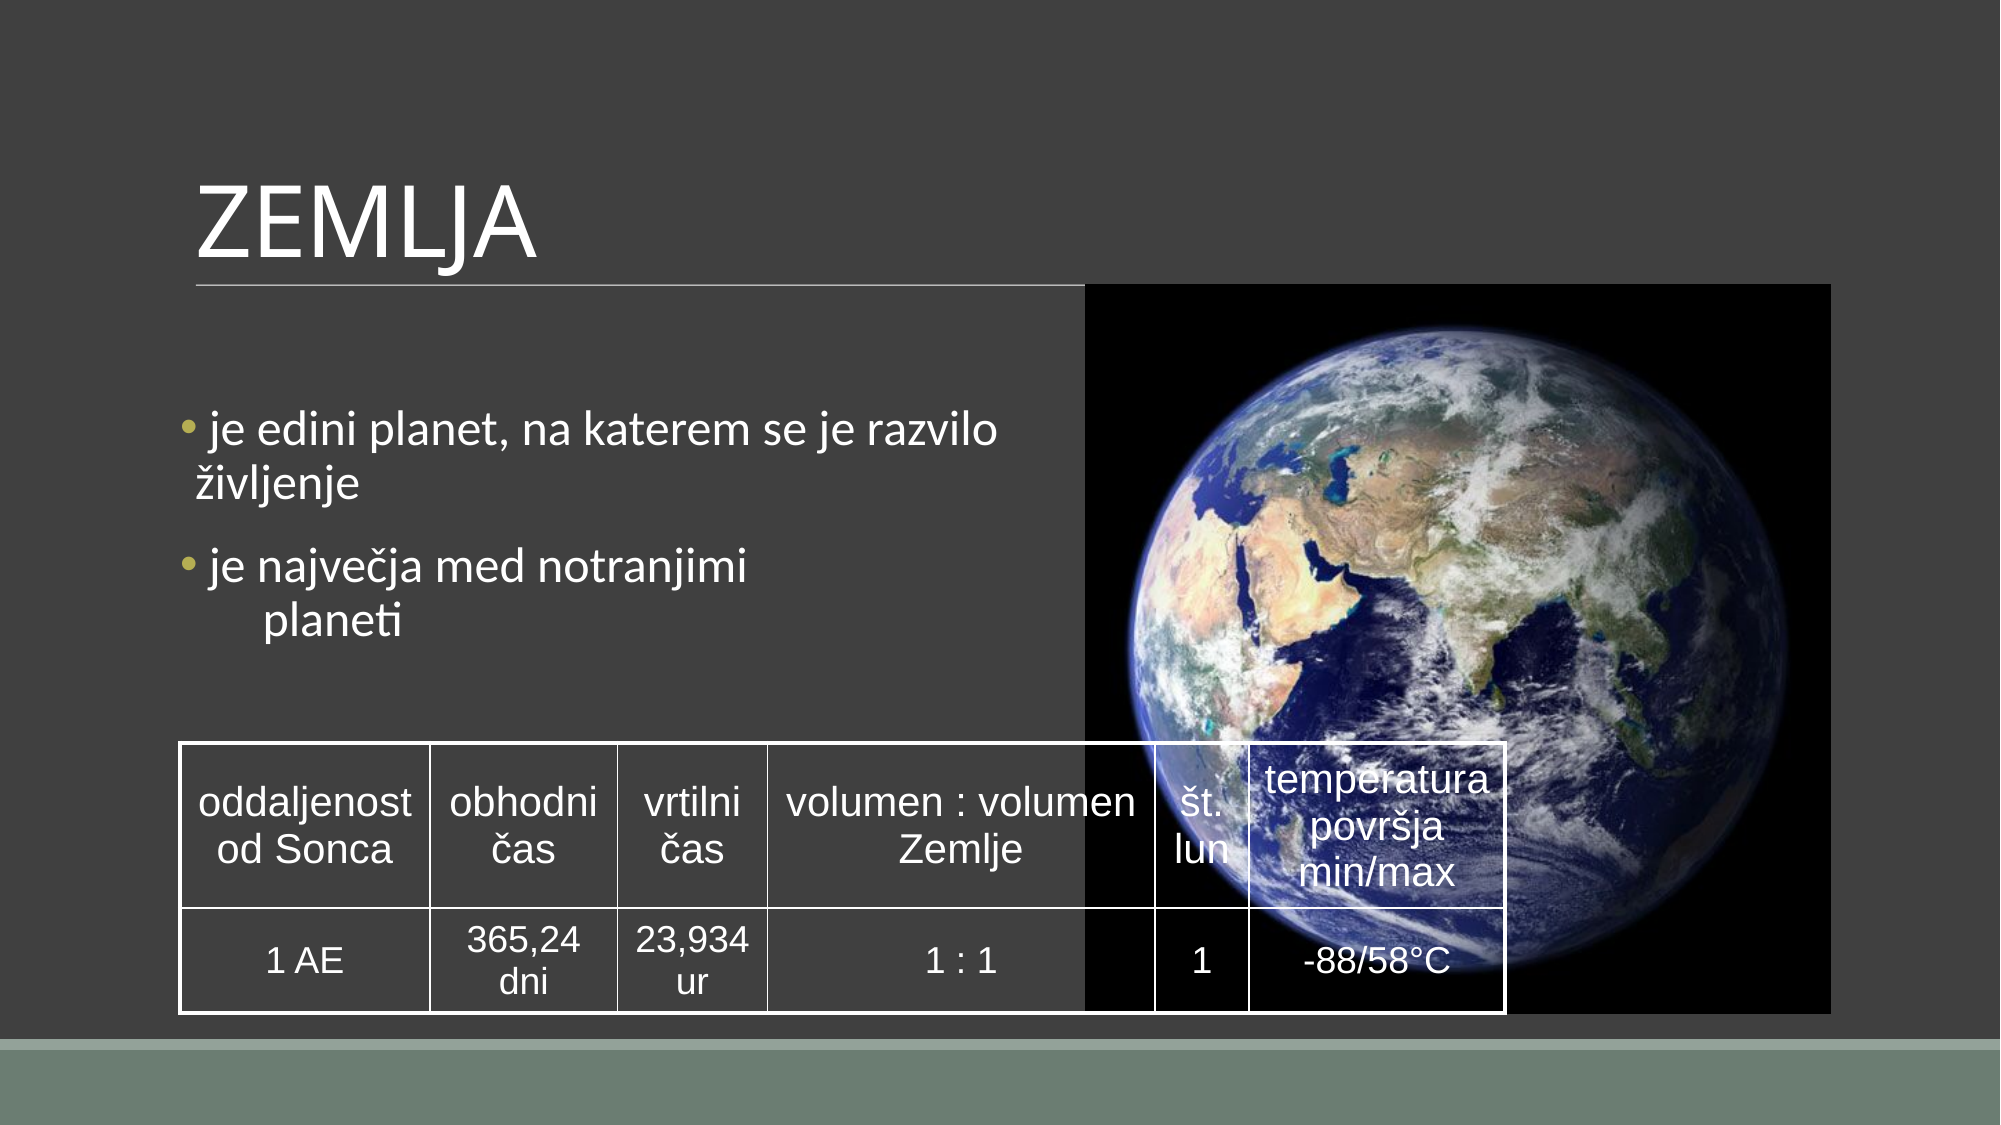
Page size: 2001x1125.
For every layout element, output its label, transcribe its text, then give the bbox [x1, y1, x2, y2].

table_header volumen : volumen Zemlje [768, 745, 1154, 907]
table_header št. lun [1156, 745, 1248, 907]
text_box [1086, 285, 1830, 1014]
table_cell 1 [1156, 909, 1248, 1011]
table_cell 1 : 1 [768, 909, 1154, 1011]
table_header obhodni čas [431, 745, 617, 907]
title ZEMLJA [180, 47, 1830, 285]
list je edini planet, na katerem se je razvilo življenje je največja med notranjimi planeti [180, 394, 1050, 679]
table_cell -88/58°C [1250, 909, 1503, 1011]
table_header temperatura površja min/max [1250, 745, 1503, 907]
table_cell 23,934 ur [618, 909, 767, 1011]
table_cell 365,24 dni [431, 909, 617, 1011]
table_header vrtilni čas [618, 745, 767, 907]
table_header oddaljenost od Sonca [182, 745, 429, 907]
table_cell 1 AE [182, 909, 429, 1011]
